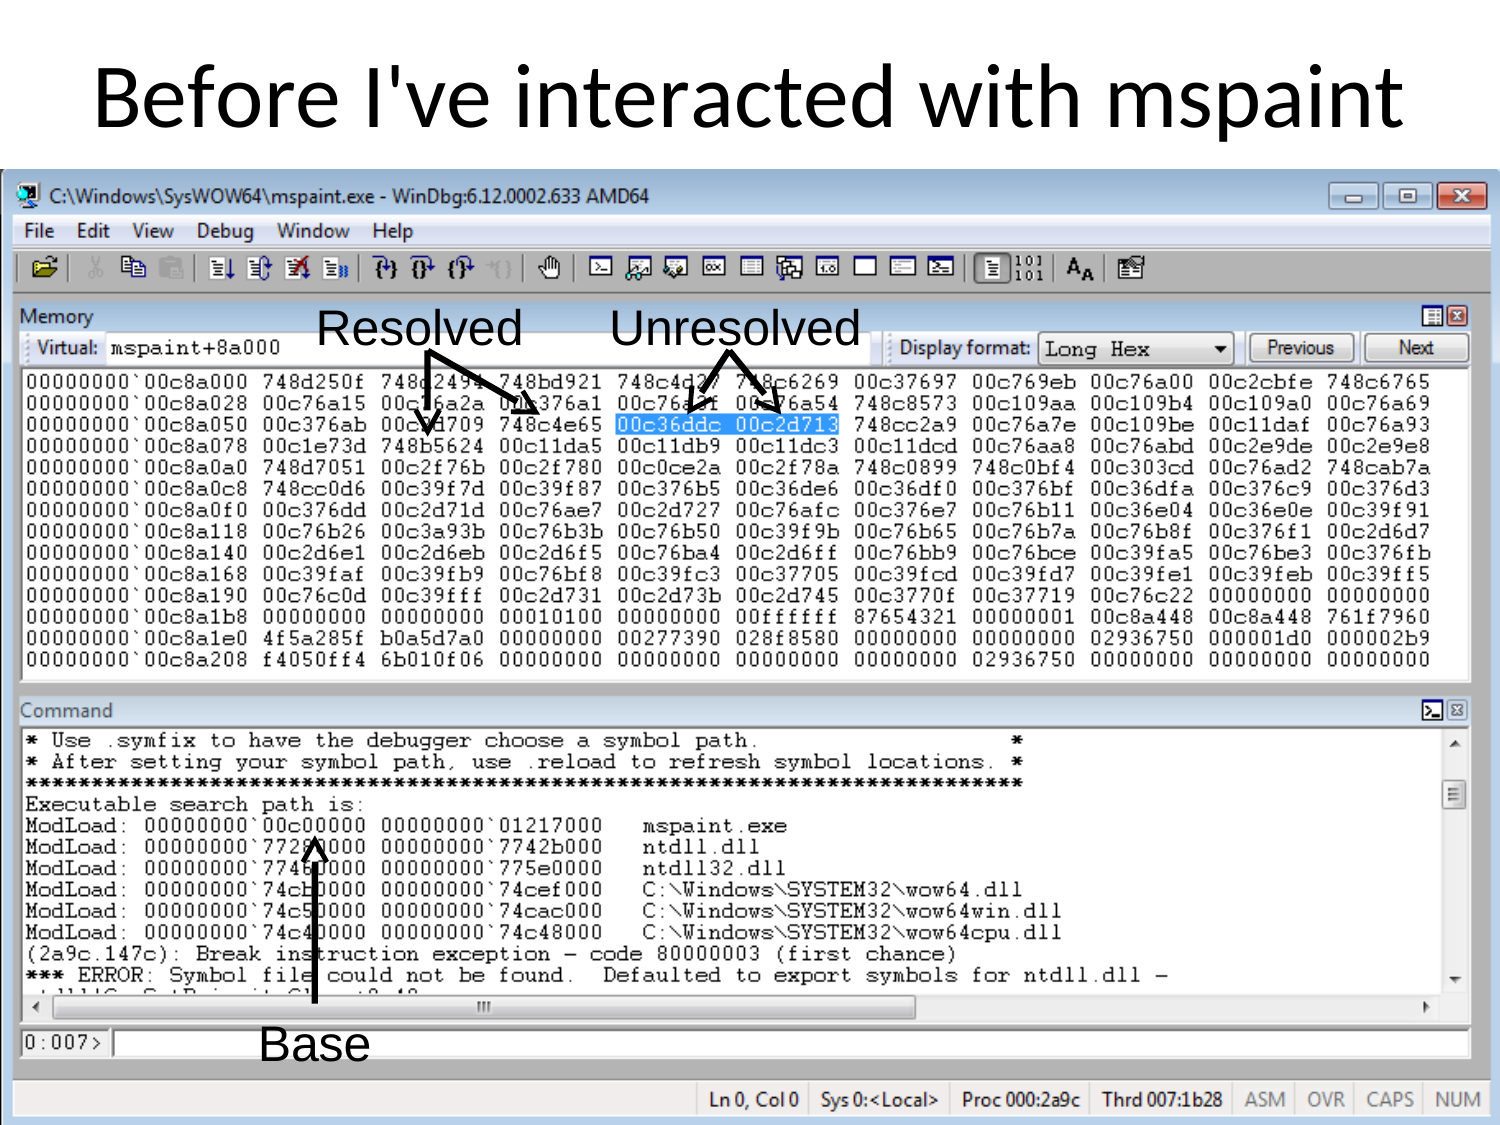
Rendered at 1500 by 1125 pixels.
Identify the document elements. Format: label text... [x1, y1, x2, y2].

text_box Unresolved [594, 287, 877, 364]
title Before I've interacted with mspaint [0, 0, 1500, 169]
text_box Base [243, 1003, 387, 1080]
text_box Resolved [300, 287, 539, 364]
picture [0, 169, 1500, 1125]
